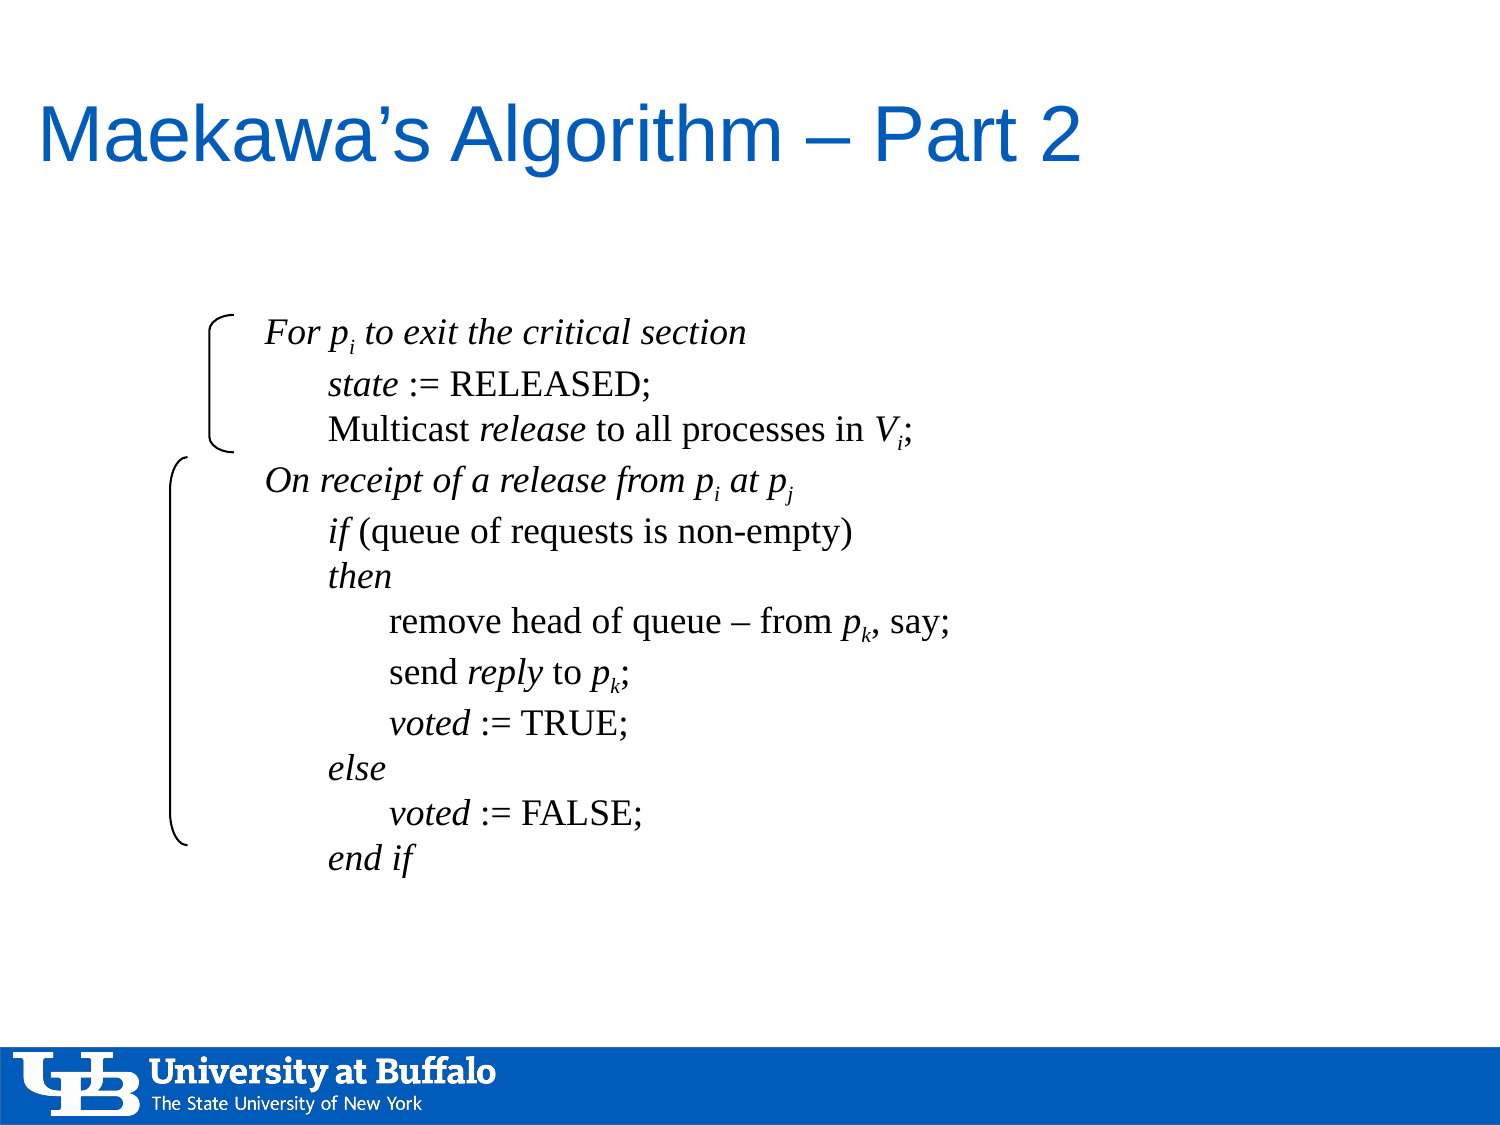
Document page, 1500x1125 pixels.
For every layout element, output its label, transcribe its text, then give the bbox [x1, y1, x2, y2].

picture [13, 1052, 496, 1116]
text_box For pi to exit the critical section state := RELEASED; Multicast release to all processes in Vi; On receipt of a release from pi at pj if (queue of requests is non-empty) then remove head of queue – from pk, say; send reply to pk; voted := TRUE; else voted := FALSE; end if [249, 299, 1093, 931]
title Maekawa’s Algorithm – Part 2 [37, 40, 1388, 228]
